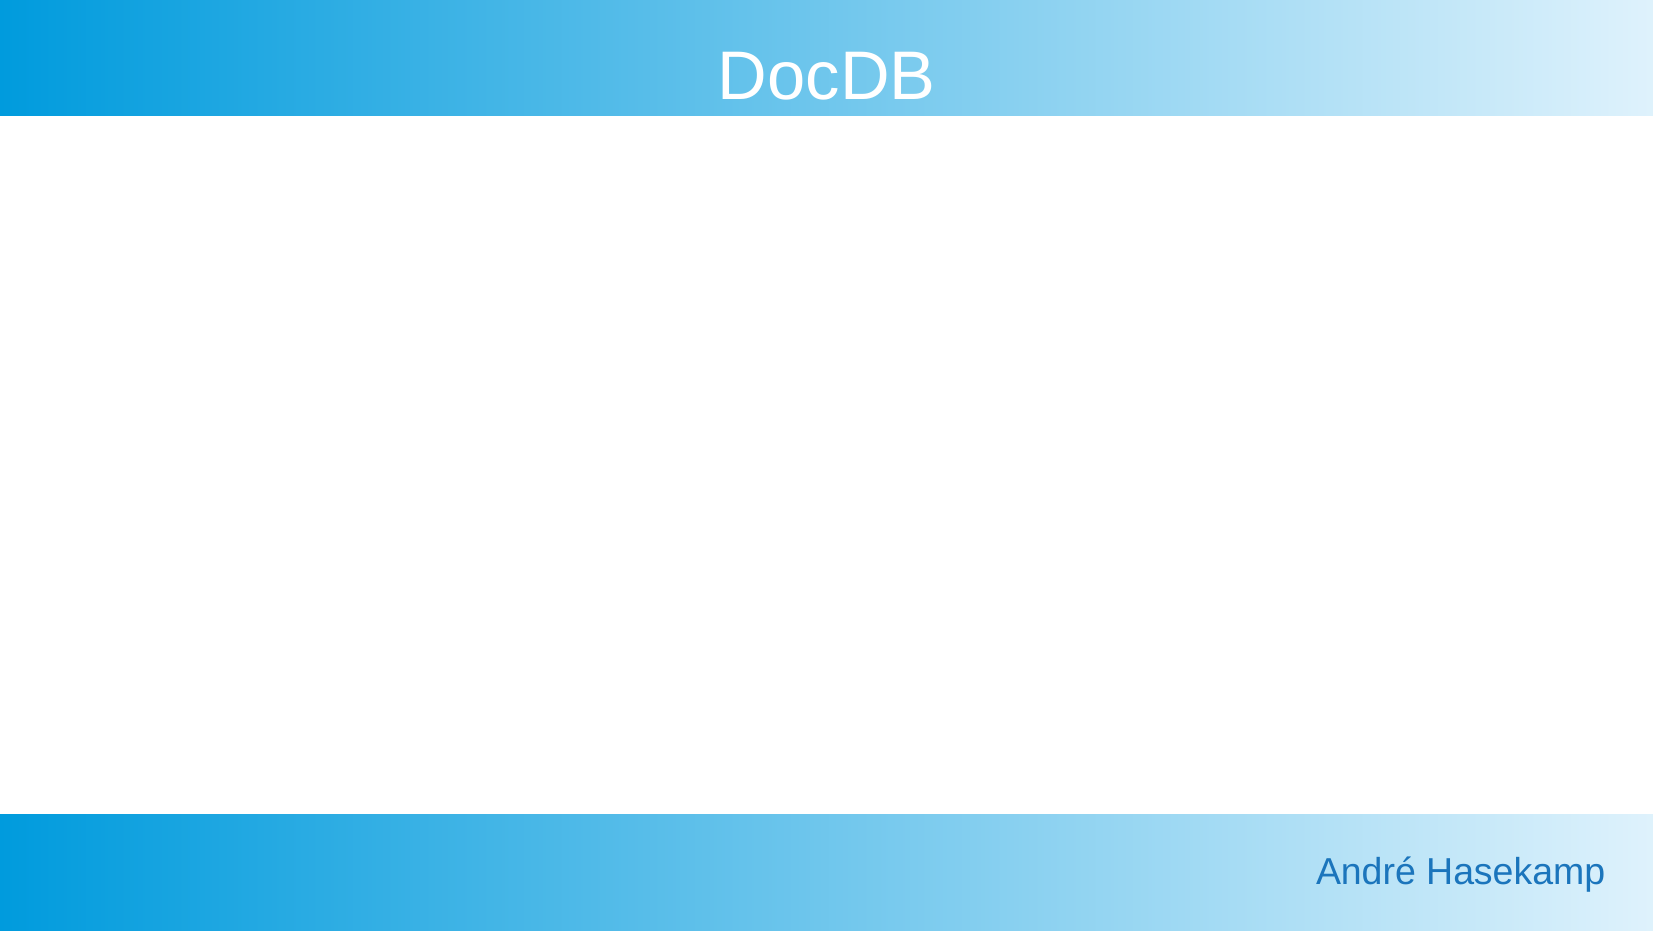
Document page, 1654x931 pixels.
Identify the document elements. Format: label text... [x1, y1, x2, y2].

text_box André Hasekamp [1301, 843, 1653, 902]
title DocDB [82, 36, 1571, 117]
